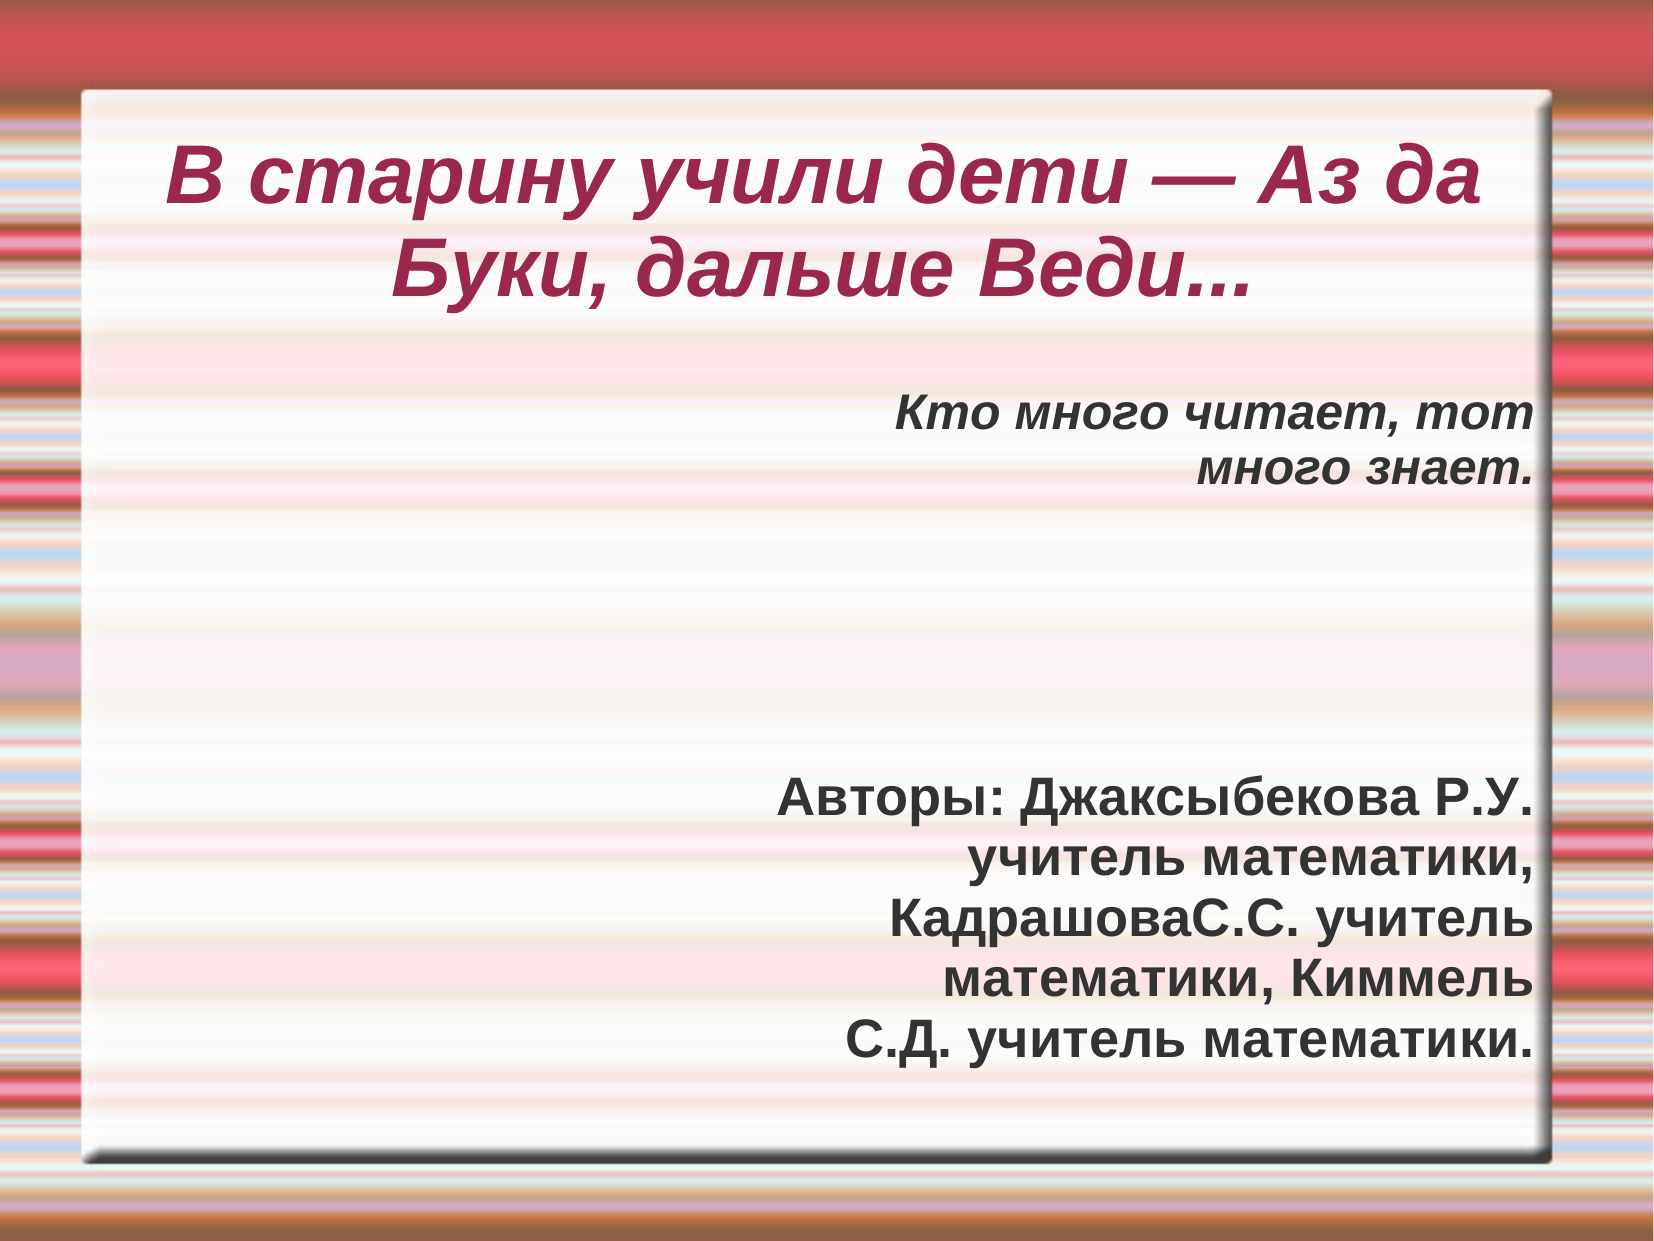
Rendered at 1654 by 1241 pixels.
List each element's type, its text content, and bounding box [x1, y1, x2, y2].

title В старину учили дети — Аз да Буки, дальше Веди... [118, 88, 1531, 355]
picture [0, 0, 1654, 1241]
list Кто много читает, тот много знает. Авторы: Джаксыбекова Р.У. учитель математики, КадрашоваС.С. учитель математики, Киммель С.Д. учитель математики. [738, 383, 1536, 1123]
